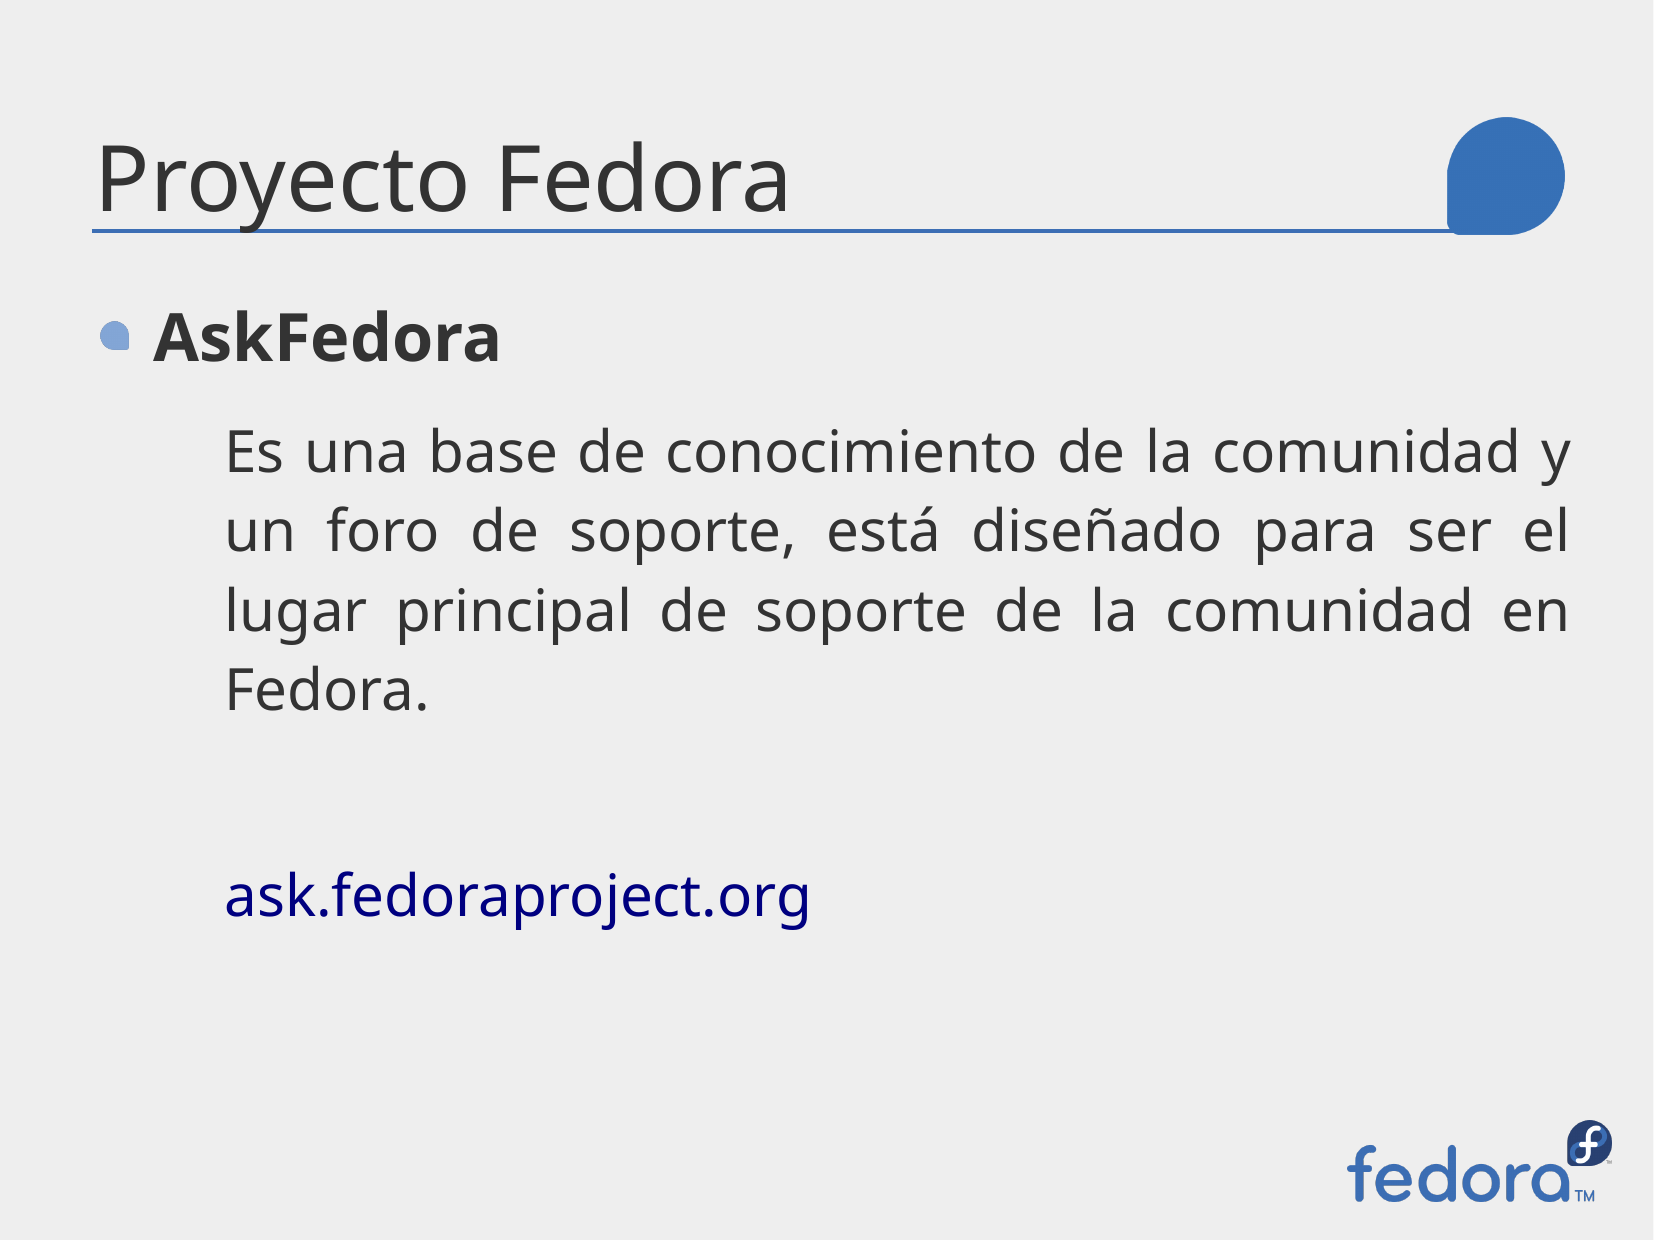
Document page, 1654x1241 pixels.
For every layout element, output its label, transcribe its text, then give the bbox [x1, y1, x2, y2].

list AskFedora Es una base de conocimiento de la comunidad y un foro de soporte, está diseñado para ser el lugar principal de soporte de la comunidad en Fedora. ask.fedoraproject.org [82, 290, 1571, 1094]
title Proyecto Fedora [94, 100, 1426, 251]
picture [1347, 1120, 1612, 1202]
picture [1447, 117, 1565, 235]
